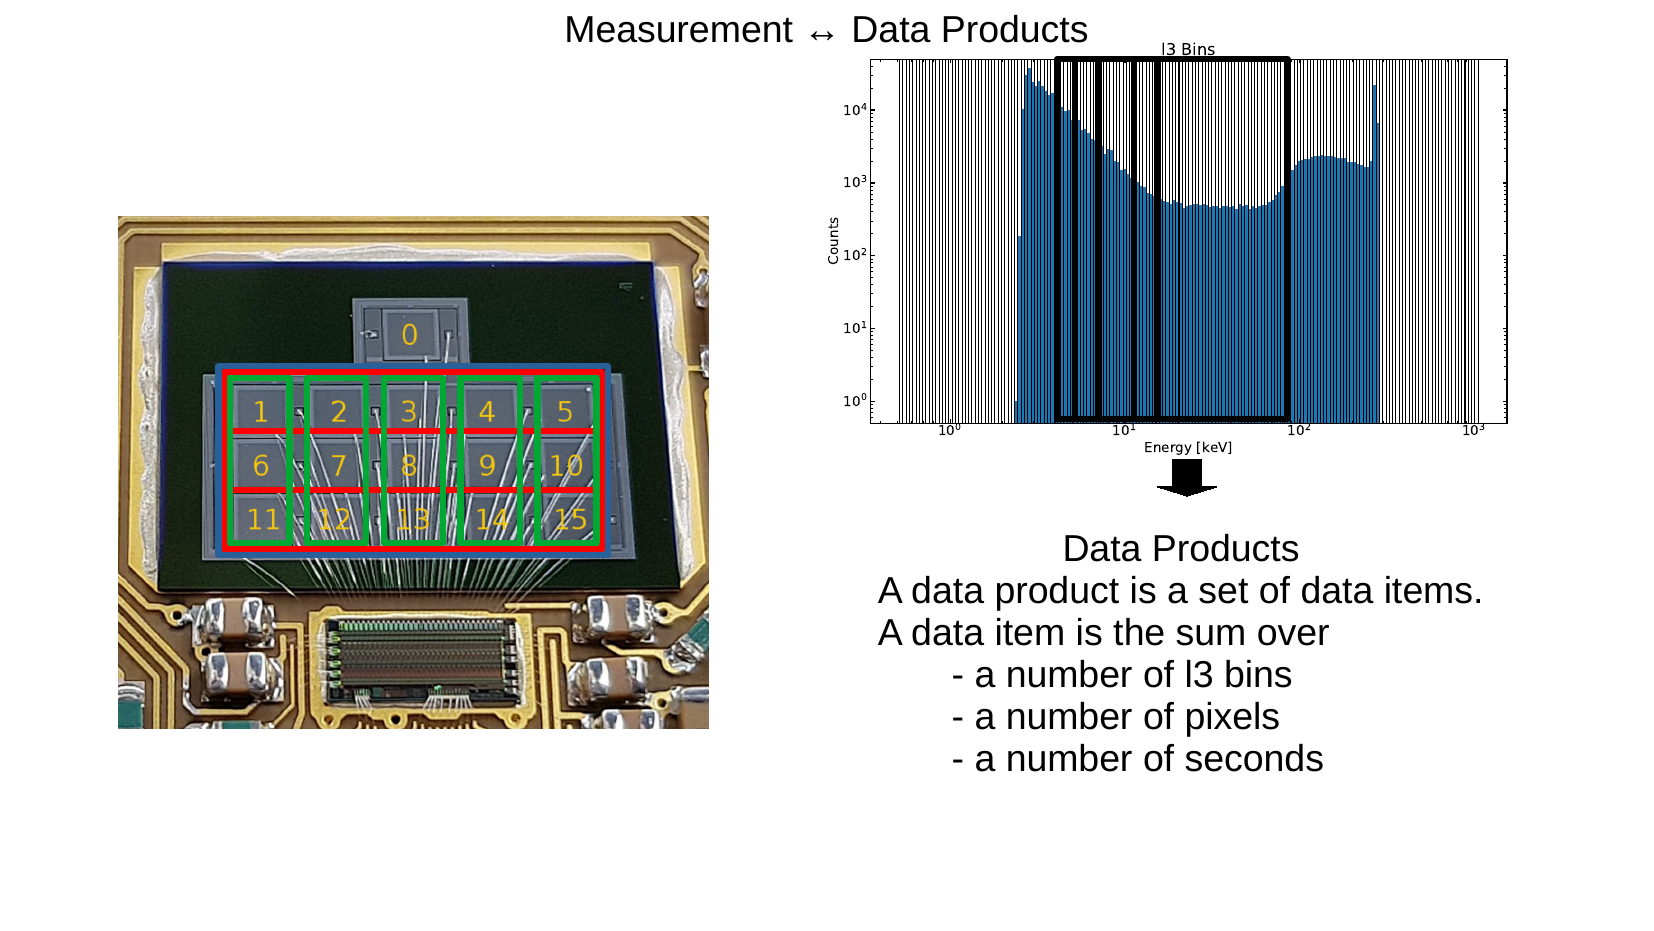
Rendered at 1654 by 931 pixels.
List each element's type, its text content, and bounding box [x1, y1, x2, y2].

picture [768, 2, 1590, 476]
picture [118, 216, 709, 729]
picture [1078, 62, 1095, 416]
text_box Data Products A data product is a set of data items. A data item is the sum over - a number of l3 bins - a number of pixels - a number of seconds [863, 520, 1500, 787]
picture [1060, 62, 1072, 416]
picture [1102, 62, 1131, 416]
text_box [1157, 459, 1217, 497]
picture [1161, 62, 1284, 416]
picture [1137, 62, 1154, 416]
text_box Measurement ↔ Data Products [549, 1, 1104, 58]
